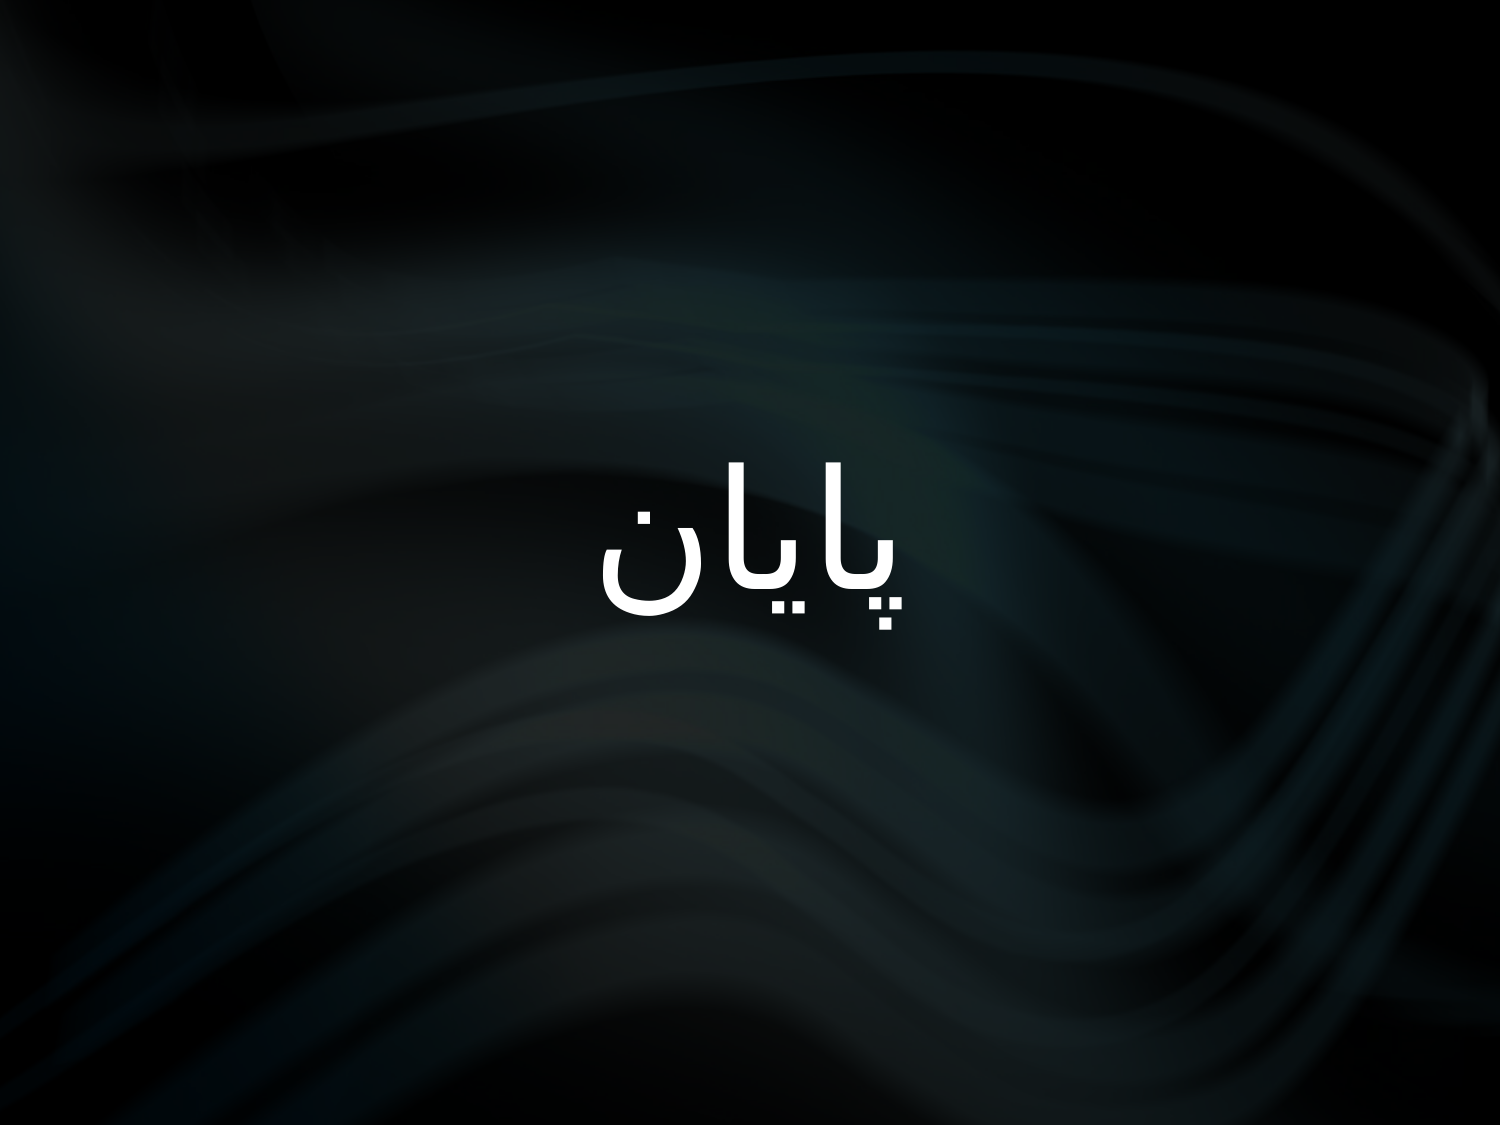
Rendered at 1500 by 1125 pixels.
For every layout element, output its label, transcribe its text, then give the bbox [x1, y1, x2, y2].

subtitle پایان [75, 45, 1426, 1005]
